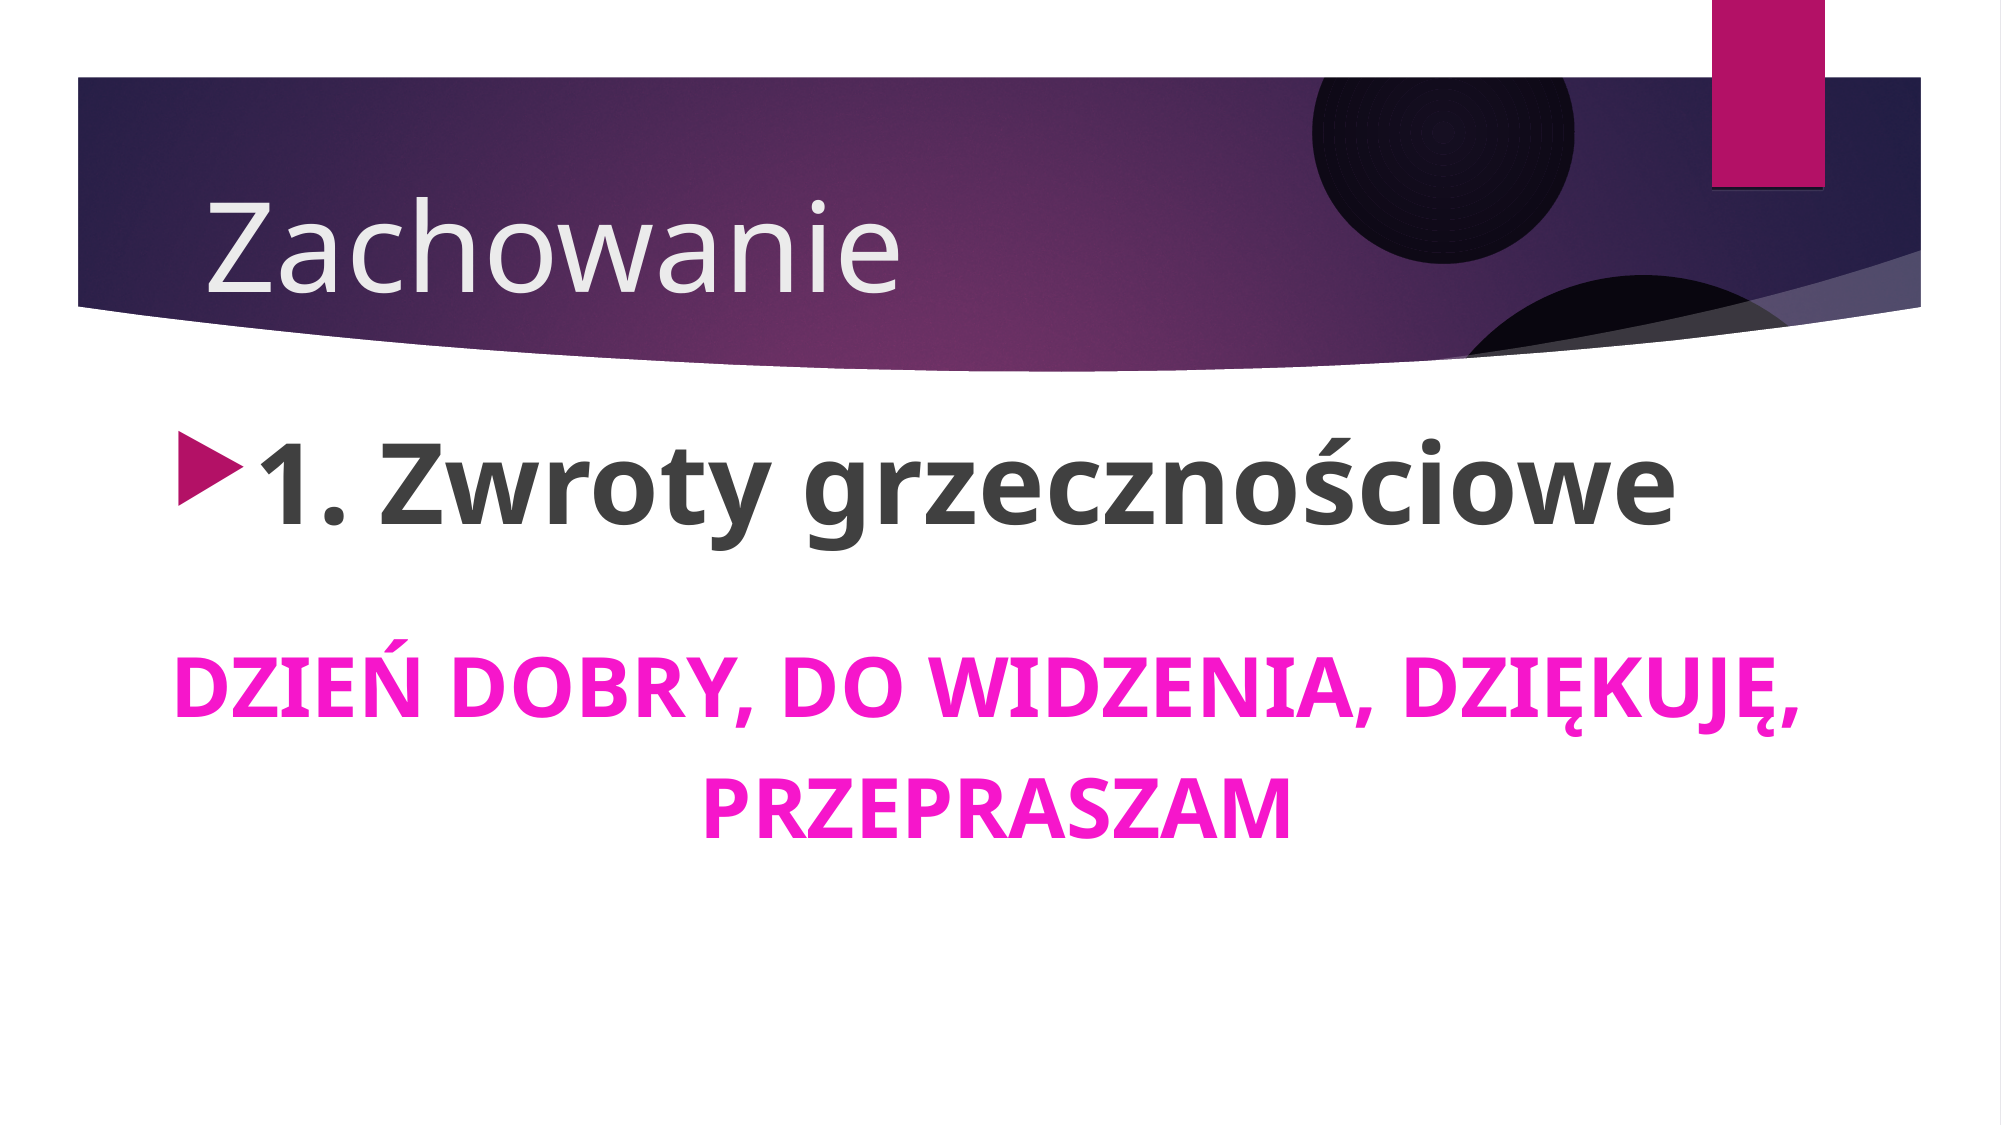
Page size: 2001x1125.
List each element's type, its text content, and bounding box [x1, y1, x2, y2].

list 1. Zwroty grzecznościowe DZIEŃ DOBRY, DO WIDZENIA, DZIĘKUJĘ, PRZEPRASZAM [155, 404, 1888, 966]
title Zachowanie [189, 159, 1627, 276]
